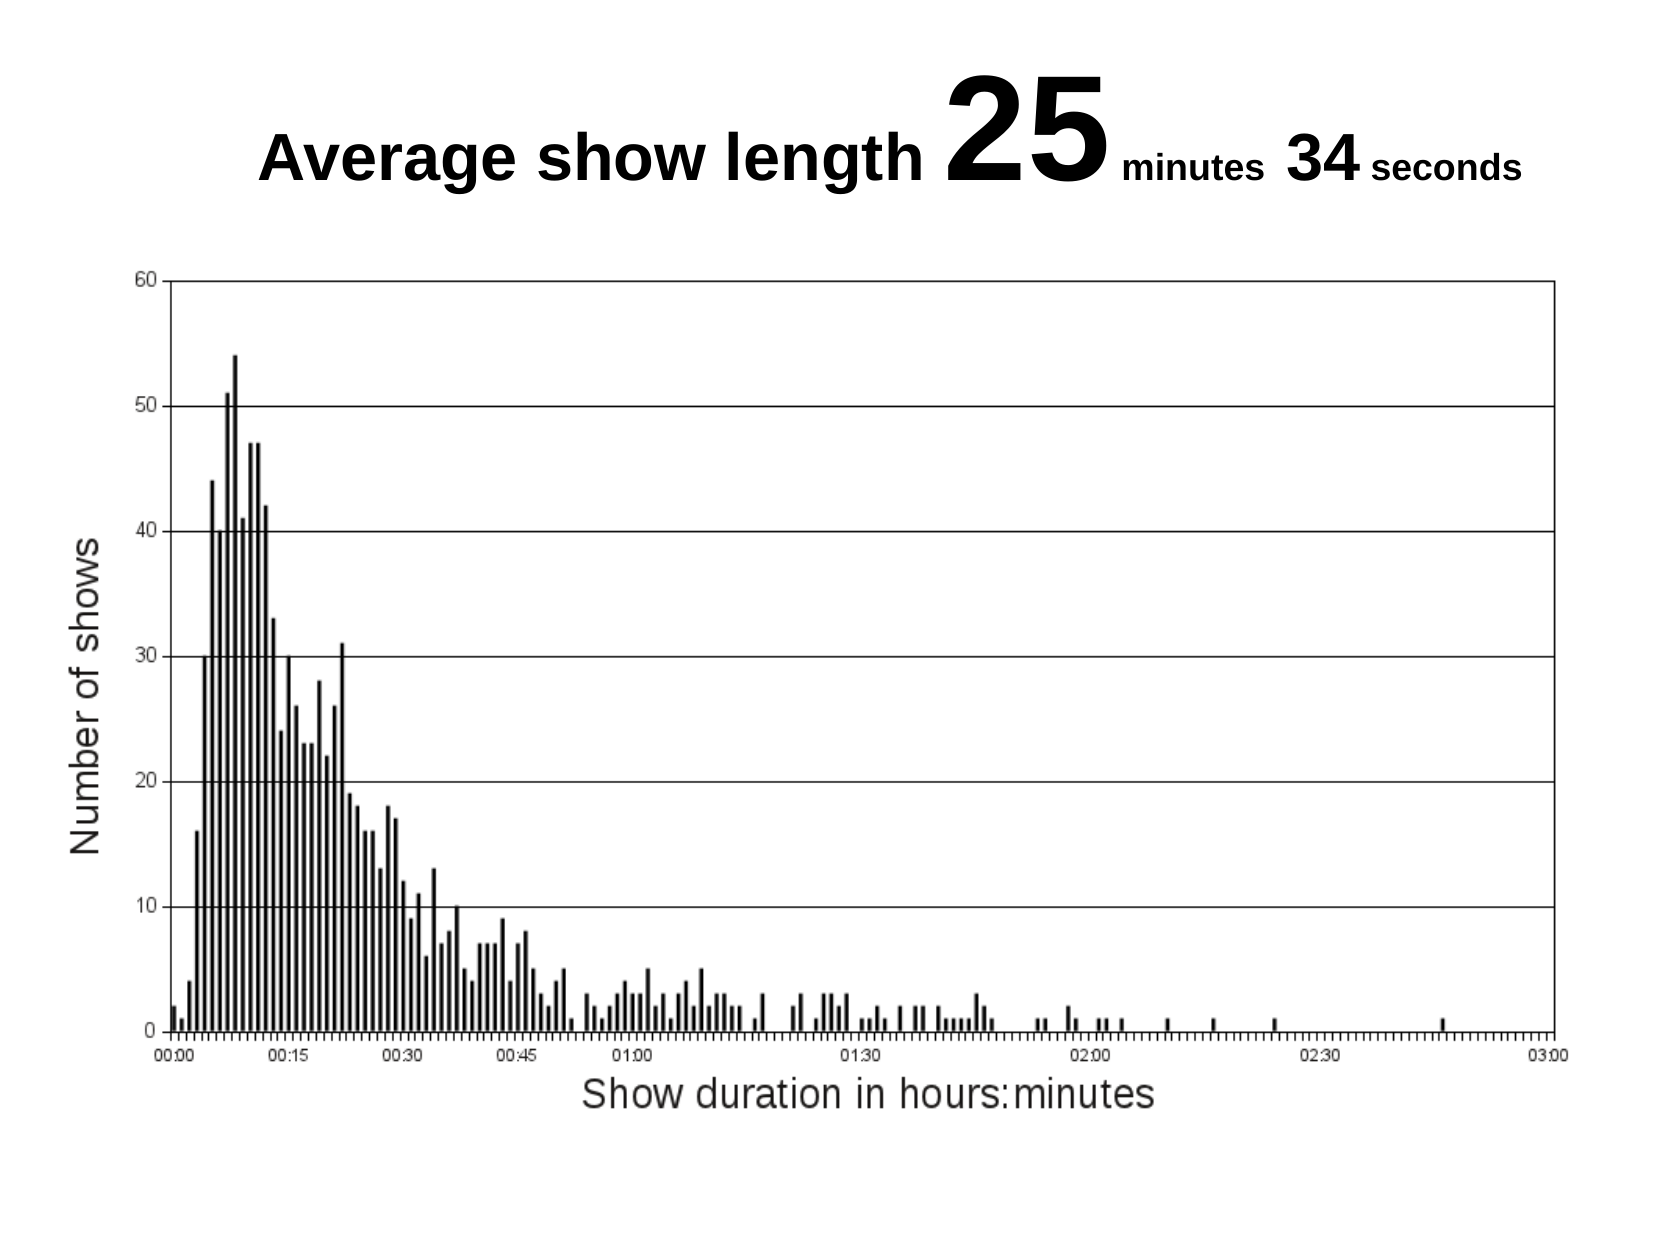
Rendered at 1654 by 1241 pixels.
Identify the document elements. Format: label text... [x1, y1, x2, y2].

text_box Average show length 25 minutes 34 seconds [75, 37, 1538, 262]
picture [61, 262, 1576, 1121]
